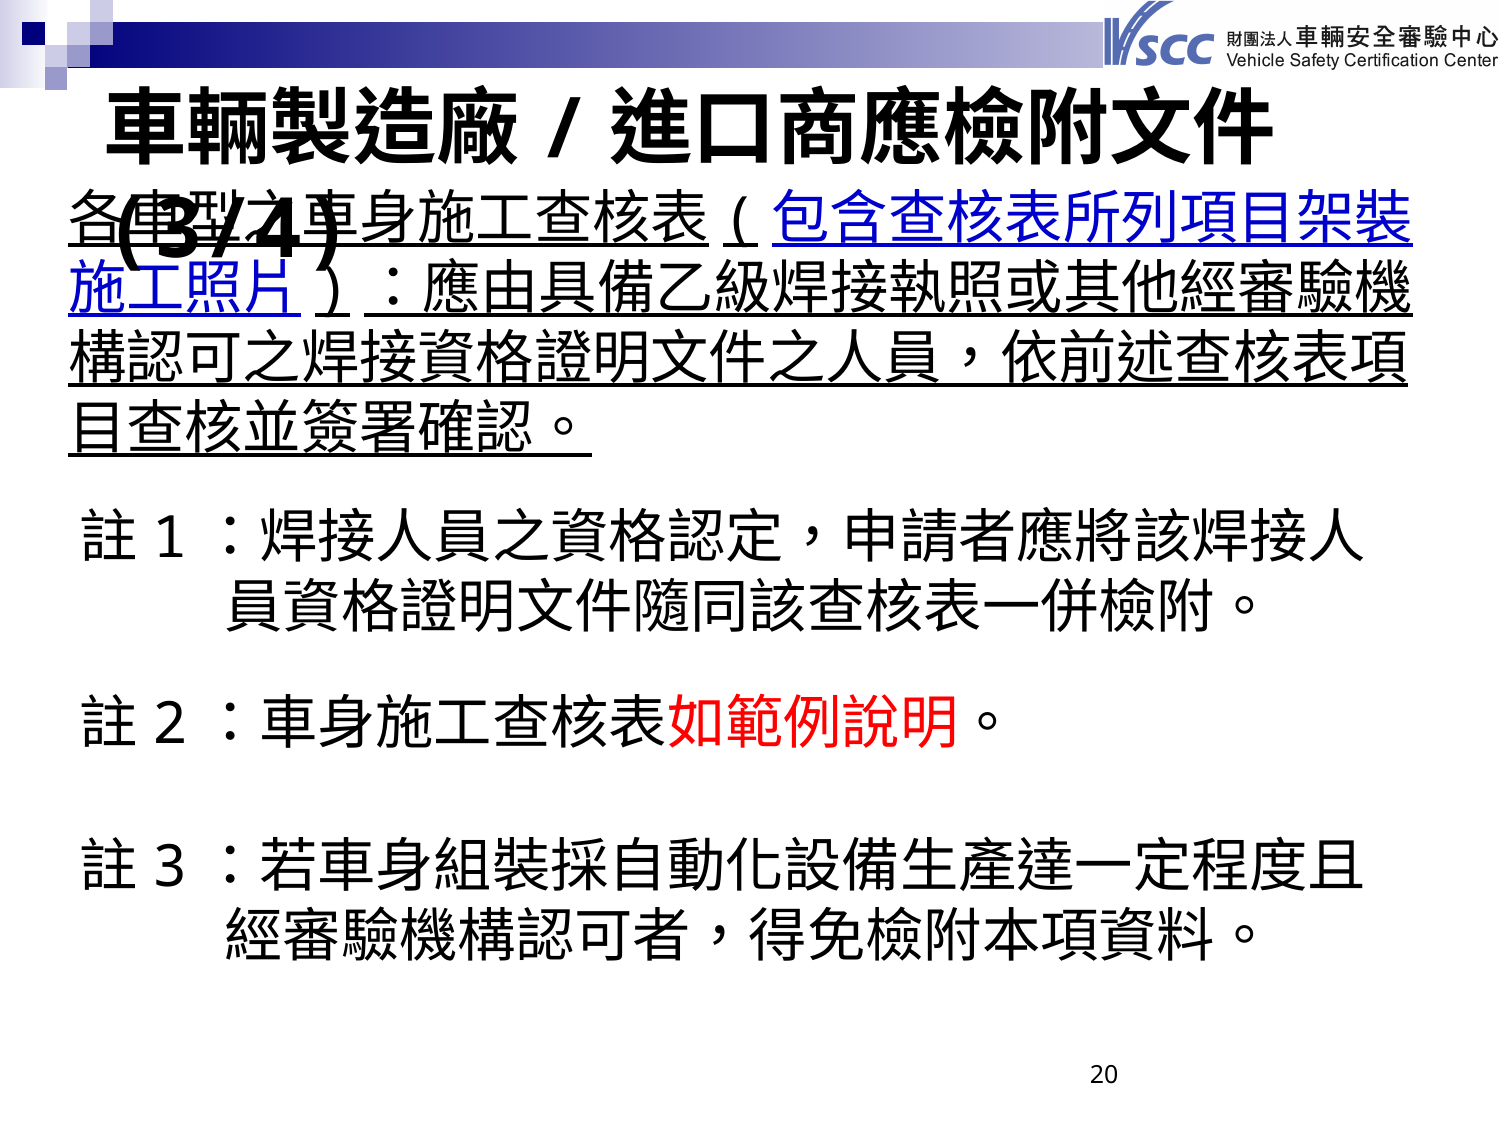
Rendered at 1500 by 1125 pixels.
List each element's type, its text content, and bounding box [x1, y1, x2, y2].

text_box 註3：若車身組裝採自動化設備生產達一定程度且經審驗機構認可者，得免檢附本項資料。 [64, 820, 1424, 977]
text_box 各車型之車身施工查核表(包含查核表所列項目架裝施工照片)：應由具備乙級焊接執照或其他經審驗機構認可之焊接資格證明文件之人員，依前述查核表項目查核並簽署確認。 [53, 172, 1436, 469]
text_box 註2：車身施工查核表如範例說明。 [64, 678, 1424, 764]
text_box 註1：焊接人員之資格認定，申請者應將該焊接人員資格證明文件隨同該查核表一併檢附。 [64, 491, 1424, 647]
text_box 車輛製造廠/進口商應檢附文件(3/4) [89, 66, 1423, 173]
text_box [1074, 1025, 1426, 1101]
